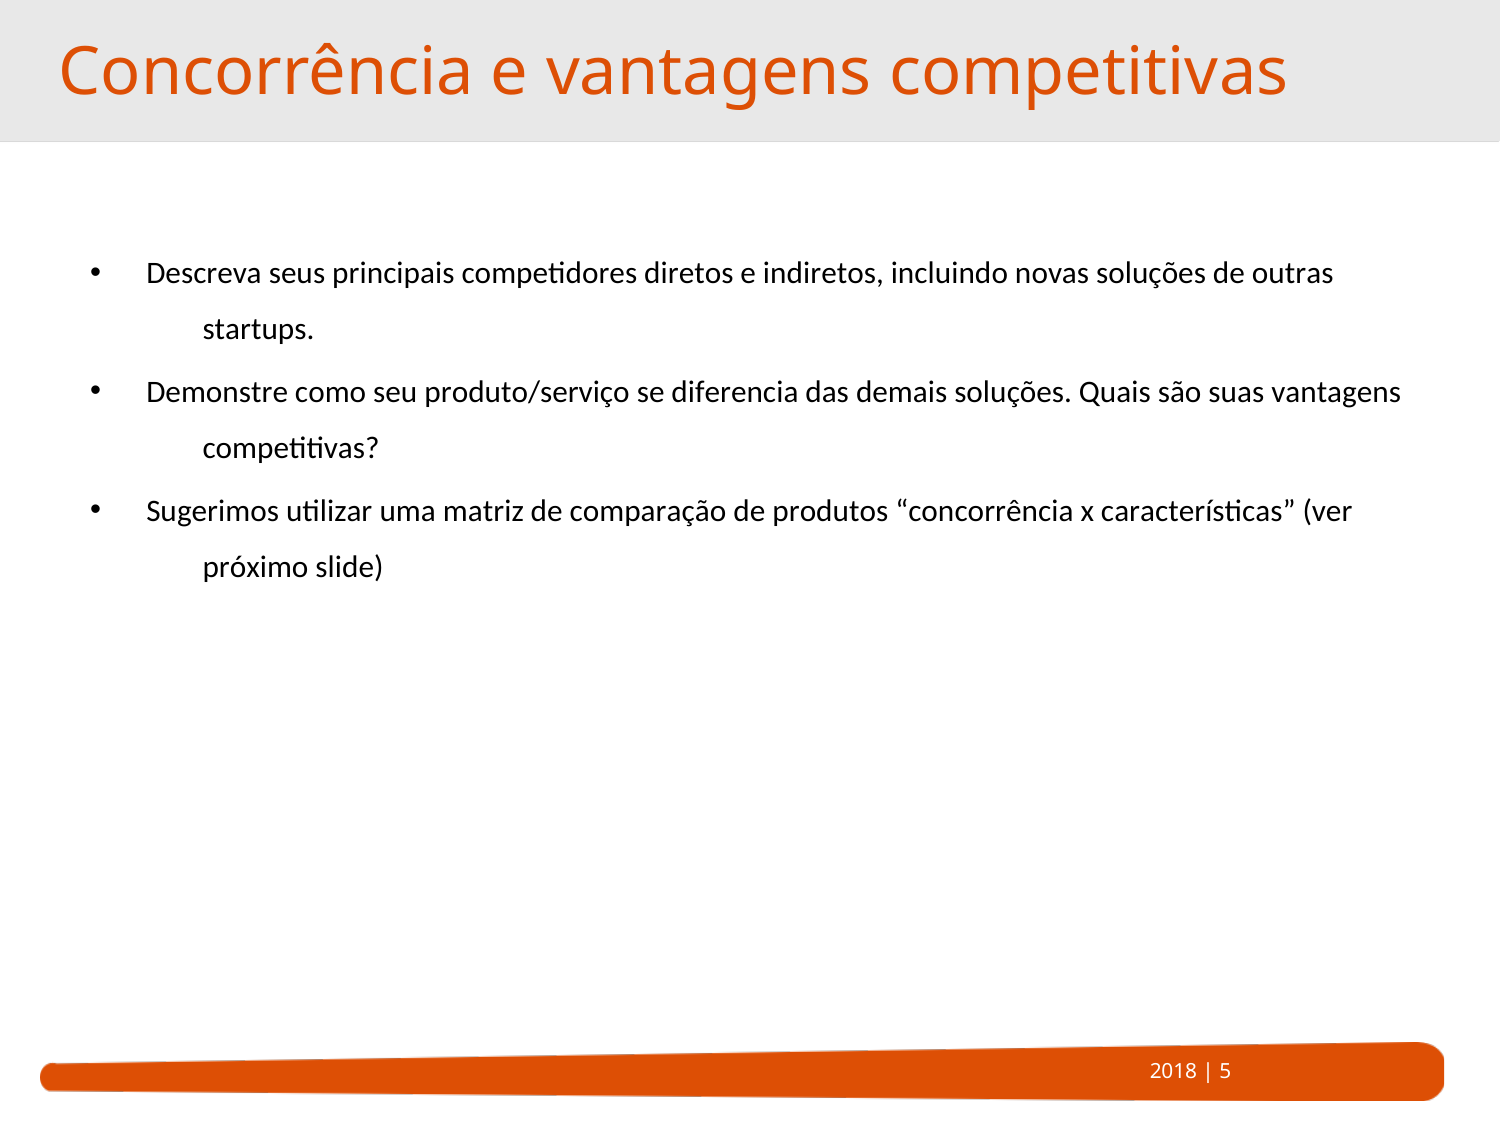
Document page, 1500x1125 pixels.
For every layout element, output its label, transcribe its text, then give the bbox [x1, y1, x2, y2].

text_box Concorrência e vantagens competitivas [58, 2, 1440, 148]
text_box Descreva seus principais competidores diretos e indiretos, incluindo novas soluções de outras startups. Demonstre como seu produto/serviço se diferencia das demais soluções. Quais são suas vantagens competitivas? Sugerimos utilizar uma matriz de comparação de produtos “concorrência x características” (ver próximo slide) [75, 226, 1426, 1059]
